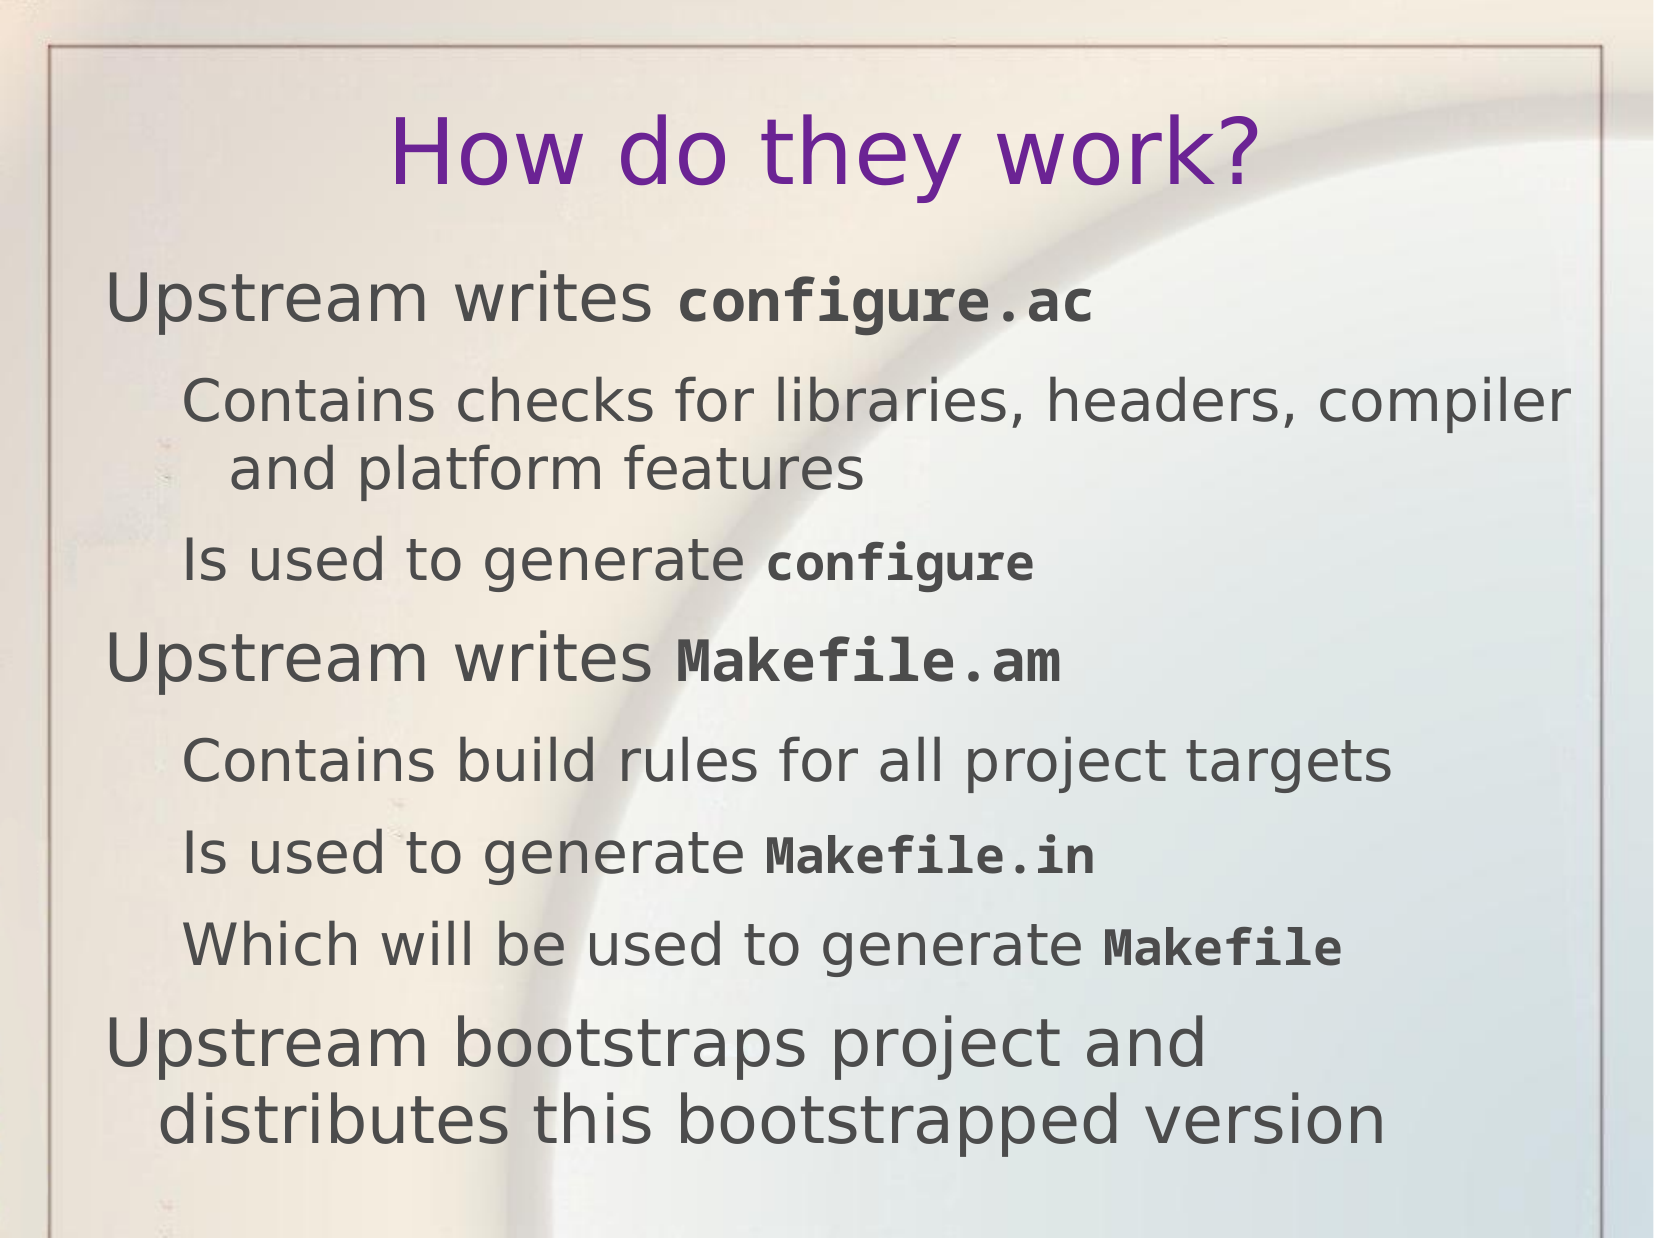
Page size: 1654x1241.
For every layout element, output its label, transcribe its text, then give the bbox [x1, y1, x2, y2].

picture [0, 0, 1654, 1238]
title How do they work? [82, 49, 1571, 257]
list Upstream writes configure.ac Contains checks for libraries, headers, compiler and platform features Is used to generate configure Upstream writes Makefile.am Contains build rules for all project targets Is used to generate Makefile.in Which will be used to generate Makefile Upstream bootstraps project and distributes this bootstrapped version [86, 258, 1576, 1201]
